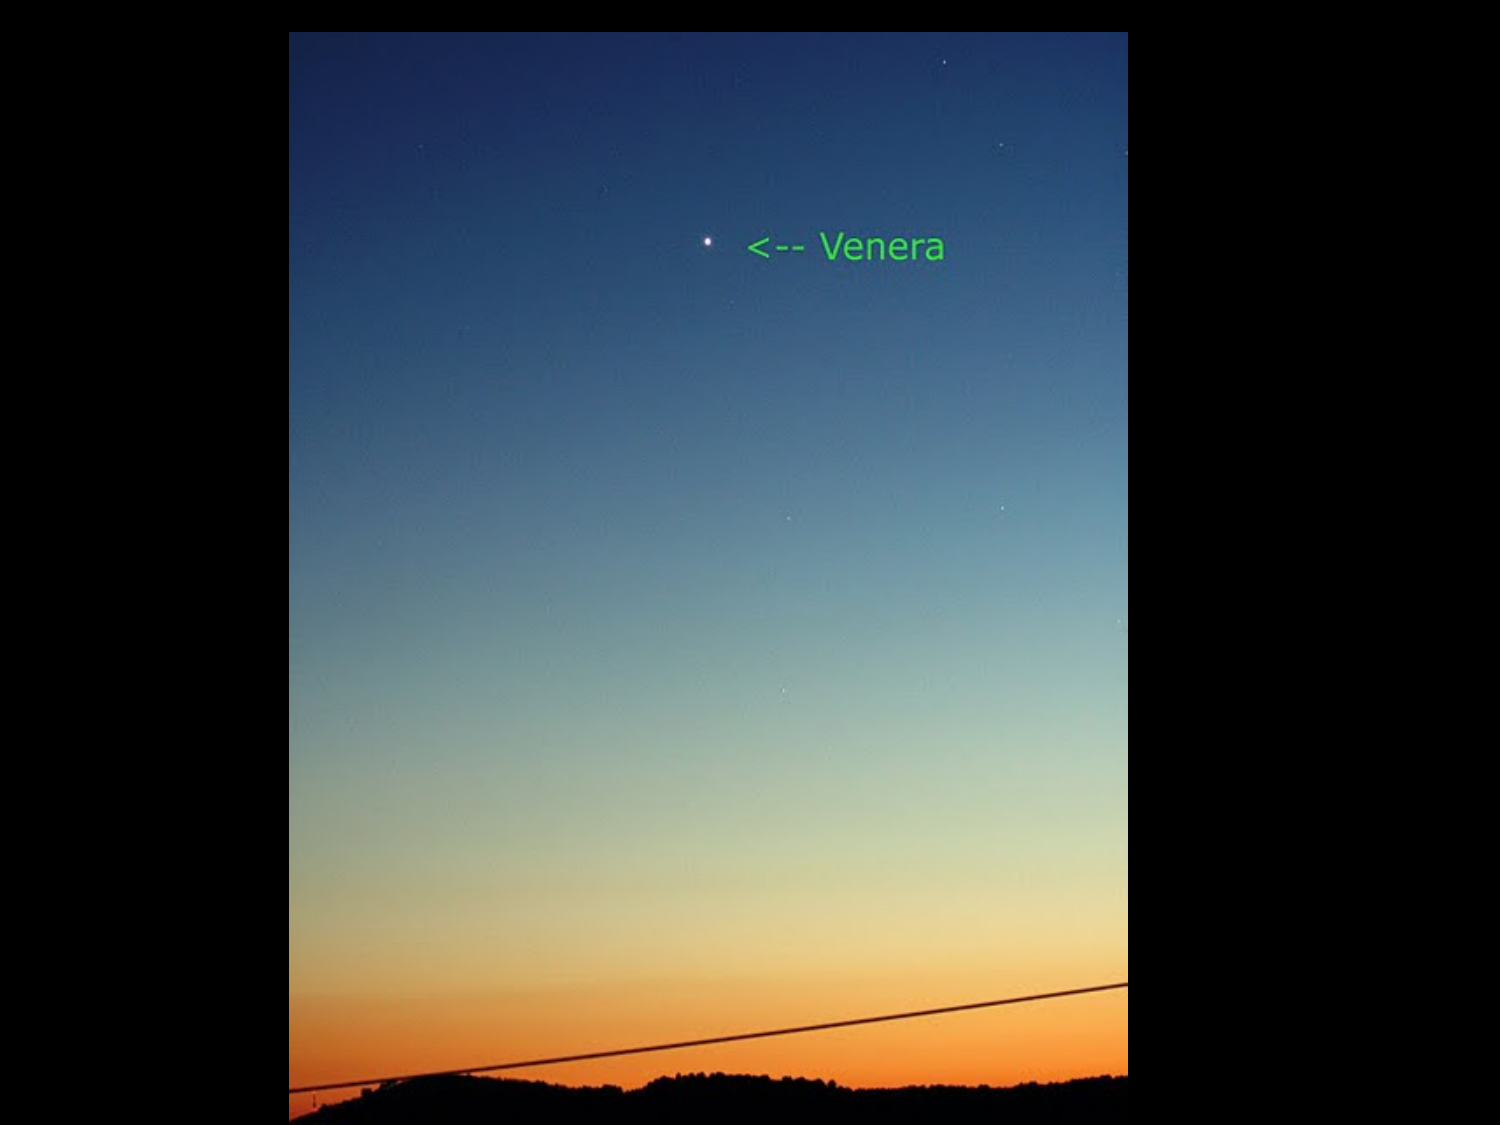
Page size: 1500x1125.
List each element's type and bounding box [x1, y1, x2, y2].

picture [289, 32, 1128, 1125]
